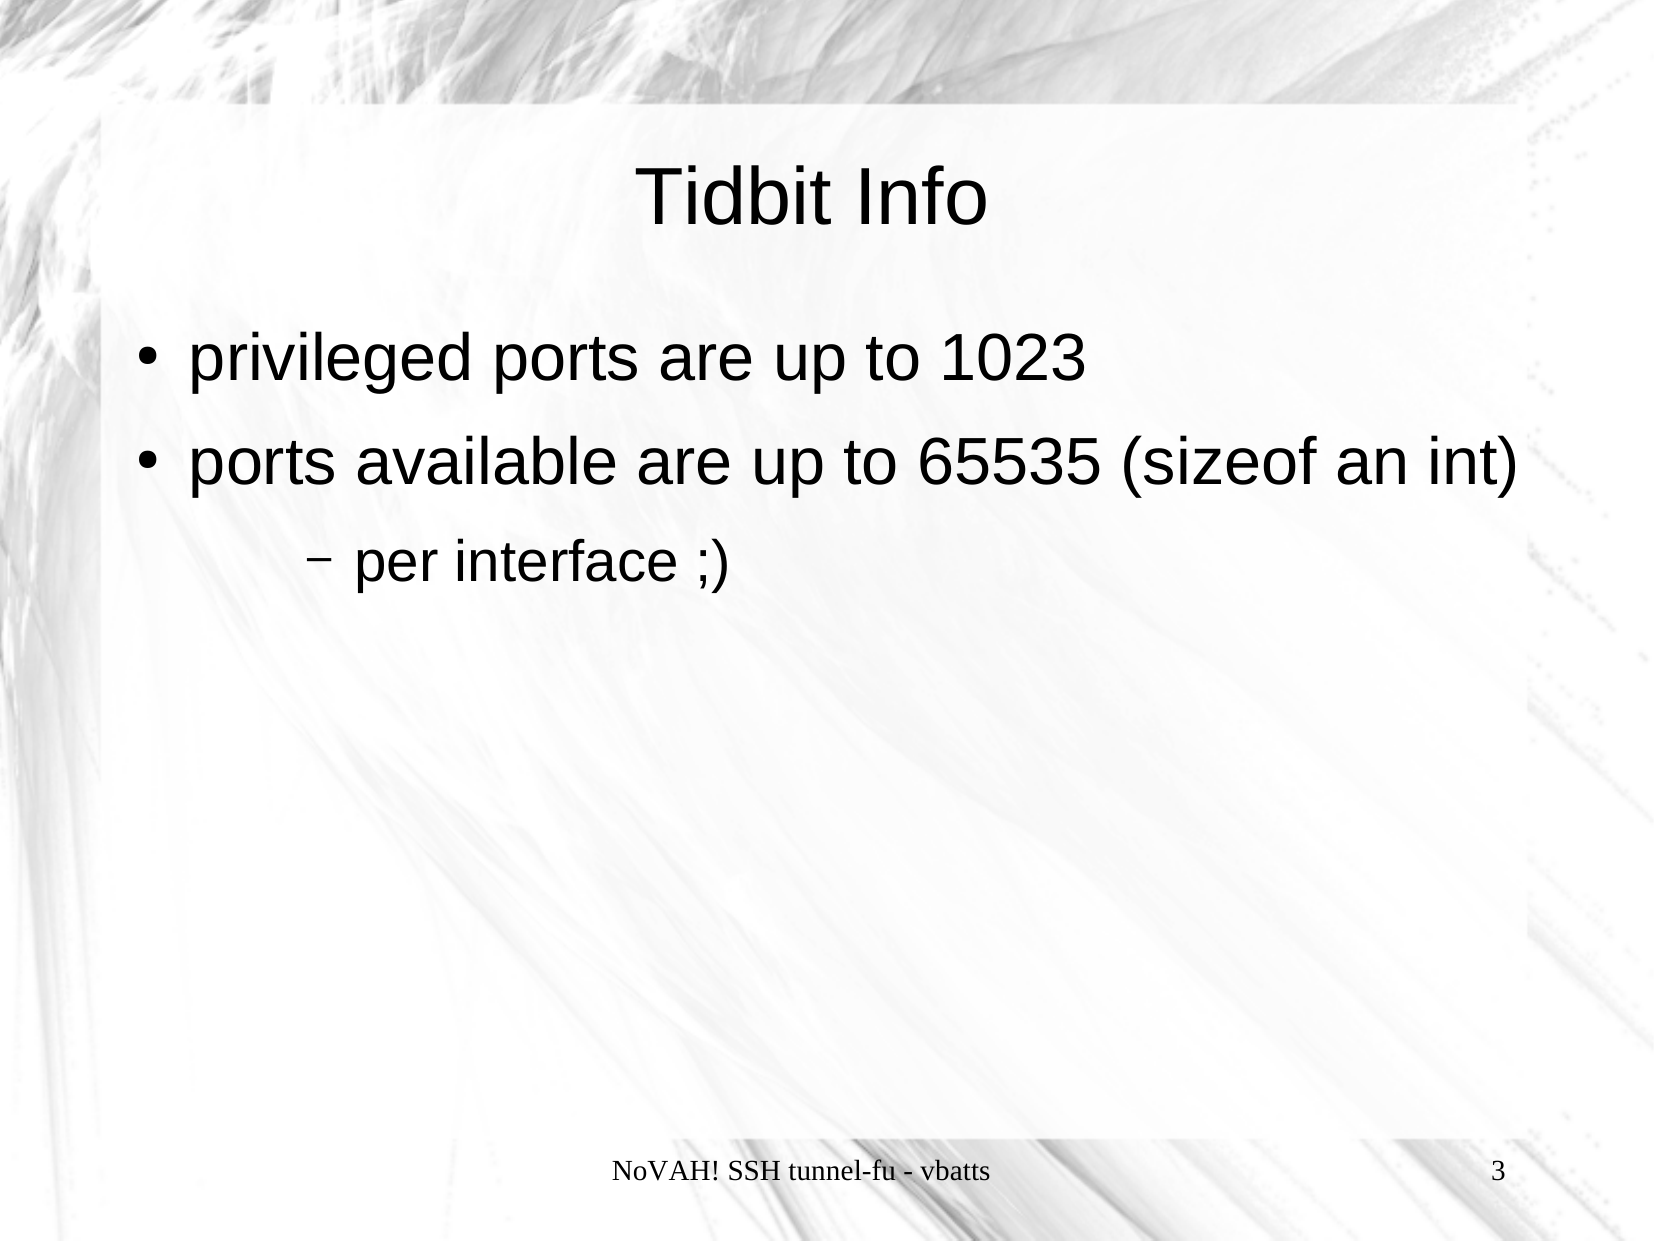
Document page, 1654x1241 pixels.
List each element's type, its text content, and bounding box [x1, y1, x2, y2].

picture [0, 0, 1654, 1241]
title Tidbit Info [118, 112, 1506, 281]
list privileged ports are up to 1023 ports available are up to 65535 (sizeof an int) per interface ;) [118, 319, 1571, 1139]
